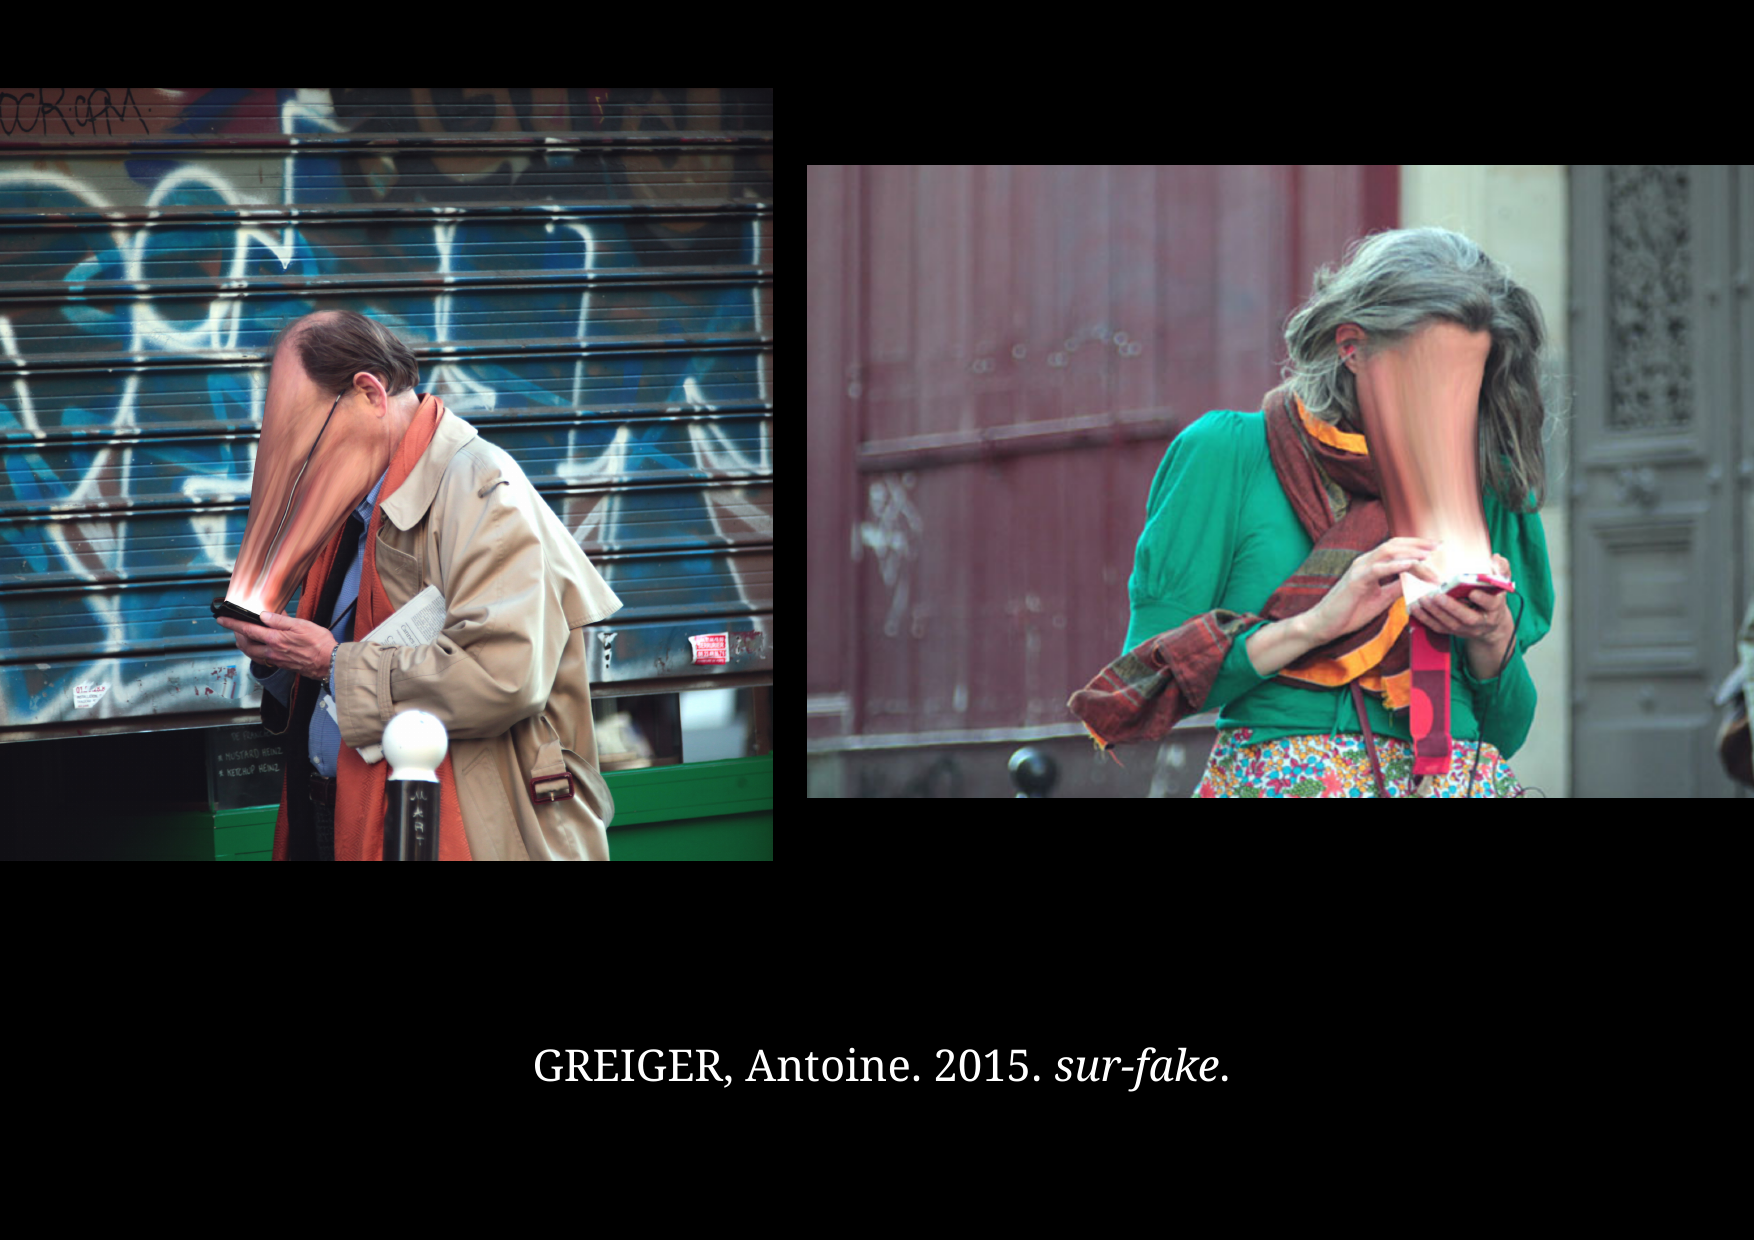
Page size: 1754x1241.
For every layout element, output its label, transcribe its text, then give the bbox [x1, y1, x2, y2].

text_box GREIGER, Antoine. 2015. sur-fake. [517, 1027, 1237, 1092]
picture [807, 165, 1754, 798]
picture [0, 88, 773, 861]
